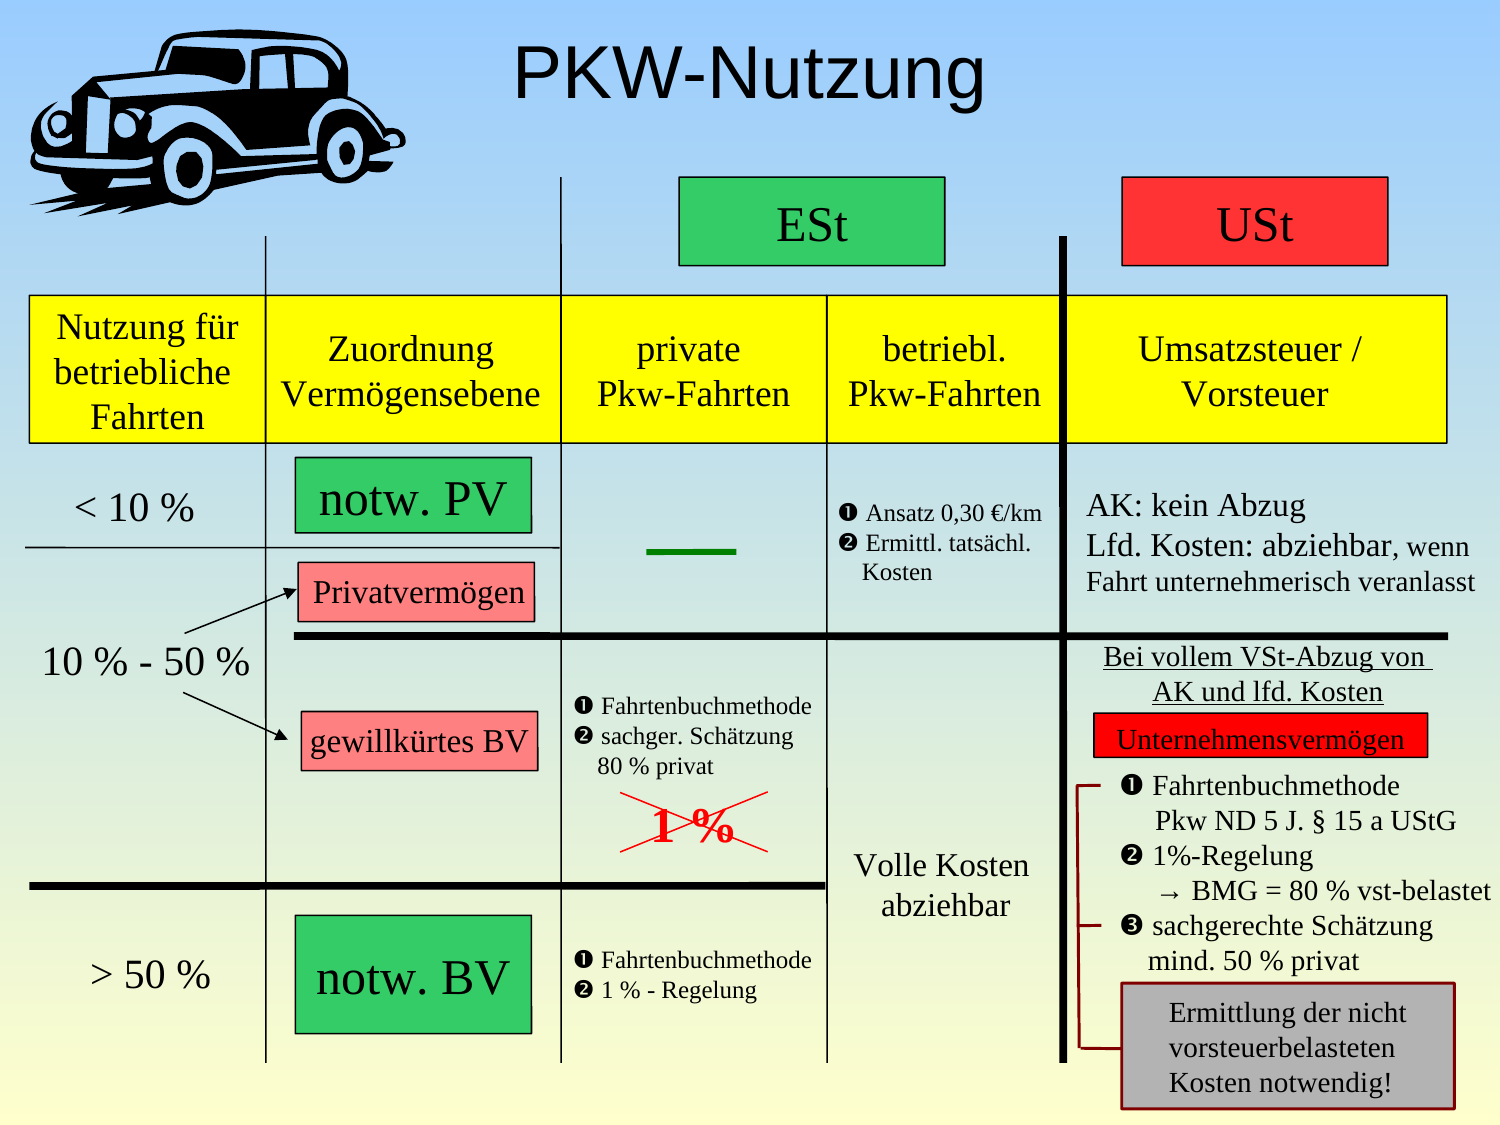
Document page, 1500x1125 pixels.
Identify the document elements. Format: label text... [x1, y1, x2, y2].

text_box [301, 767, 538, 771]
text_box private Pkw-Fahrten [562, 295, 826, 444]
text_box Bei vollem VSt-Abzug von AK und lfd. Kosten [1088, 630, 1447, 717]
text_box Umsatzsteuer / Vorsteuer [1067, 295, 1447, 444]
text_box USt [1201, 184, 1309, 259]
text_box Privatvermögen [298, 562, 541, 618]
text_box notw. PV [295, 457, 532, 533]
text_box Unternehmensvermögen [1093, 713, 1428, 758]
text_box Volle Kosten abziehbar [838, 835, 1054, 938]
text_box AK: kein Abzug Lfd. Kosten: abziehbar, wenn Fahrt unternehmerisch veranlasst [1071, 475, 1462, 630]
text_box > 50 % [64, 939, 207, 1004]
text_box  Fahrtenbuchmethode Pkw ND 5 J. § 15 a UStG  1%-Regelung → BMG = 80 % vst-belastet  sachgerechte Schätzung mind. 50 % privat [1104, 758, 1473, 981]
text_box [298, 618, 535, 622]
text_box < 10 % [59, 472, 210, 538]
text_box Ermittlung der nicht vorsteuerbelasteten Kosten notwendig! [1121, 983, 1455, 1109]
text_box notw. BV [295, 915, 532, 1034]
text_box [679, 177, 945, 266]
text_box 1 % [635, 784, 753, 860]
text_box Zuordnung Vermögensebene [267, 295, 560, 444]
picture [29, 29, 406, 217]
text_box  Fahrtenbuchmethode  1 % - Regelung [558, 935, 827, 1004]
text_box 10 % - 50 % [26, 625, 266, 684]
text_box ESt [761, 184, 864, 259]
text_box gewillkürtes BV [295, 711, 545, 767]
text_box betriebl. Pkw-Fahrten [828, 295, 1059, 444]
title PKW-Nutzung [112, 0, 1388, 138]
text_box  Fahrtenbuchmethode  sachger. Schätzung 80 % privat [558, 682, 827, 787]
text_box Nutzung für betriebliche Fahrten [29, 295, 264, 444]
text_box [1122, 177, 1388, 266]
text_box  Ansatz 0,30 €/km  Ermittl. tatsächl. Kosten [822, 488, 1063, 610]
